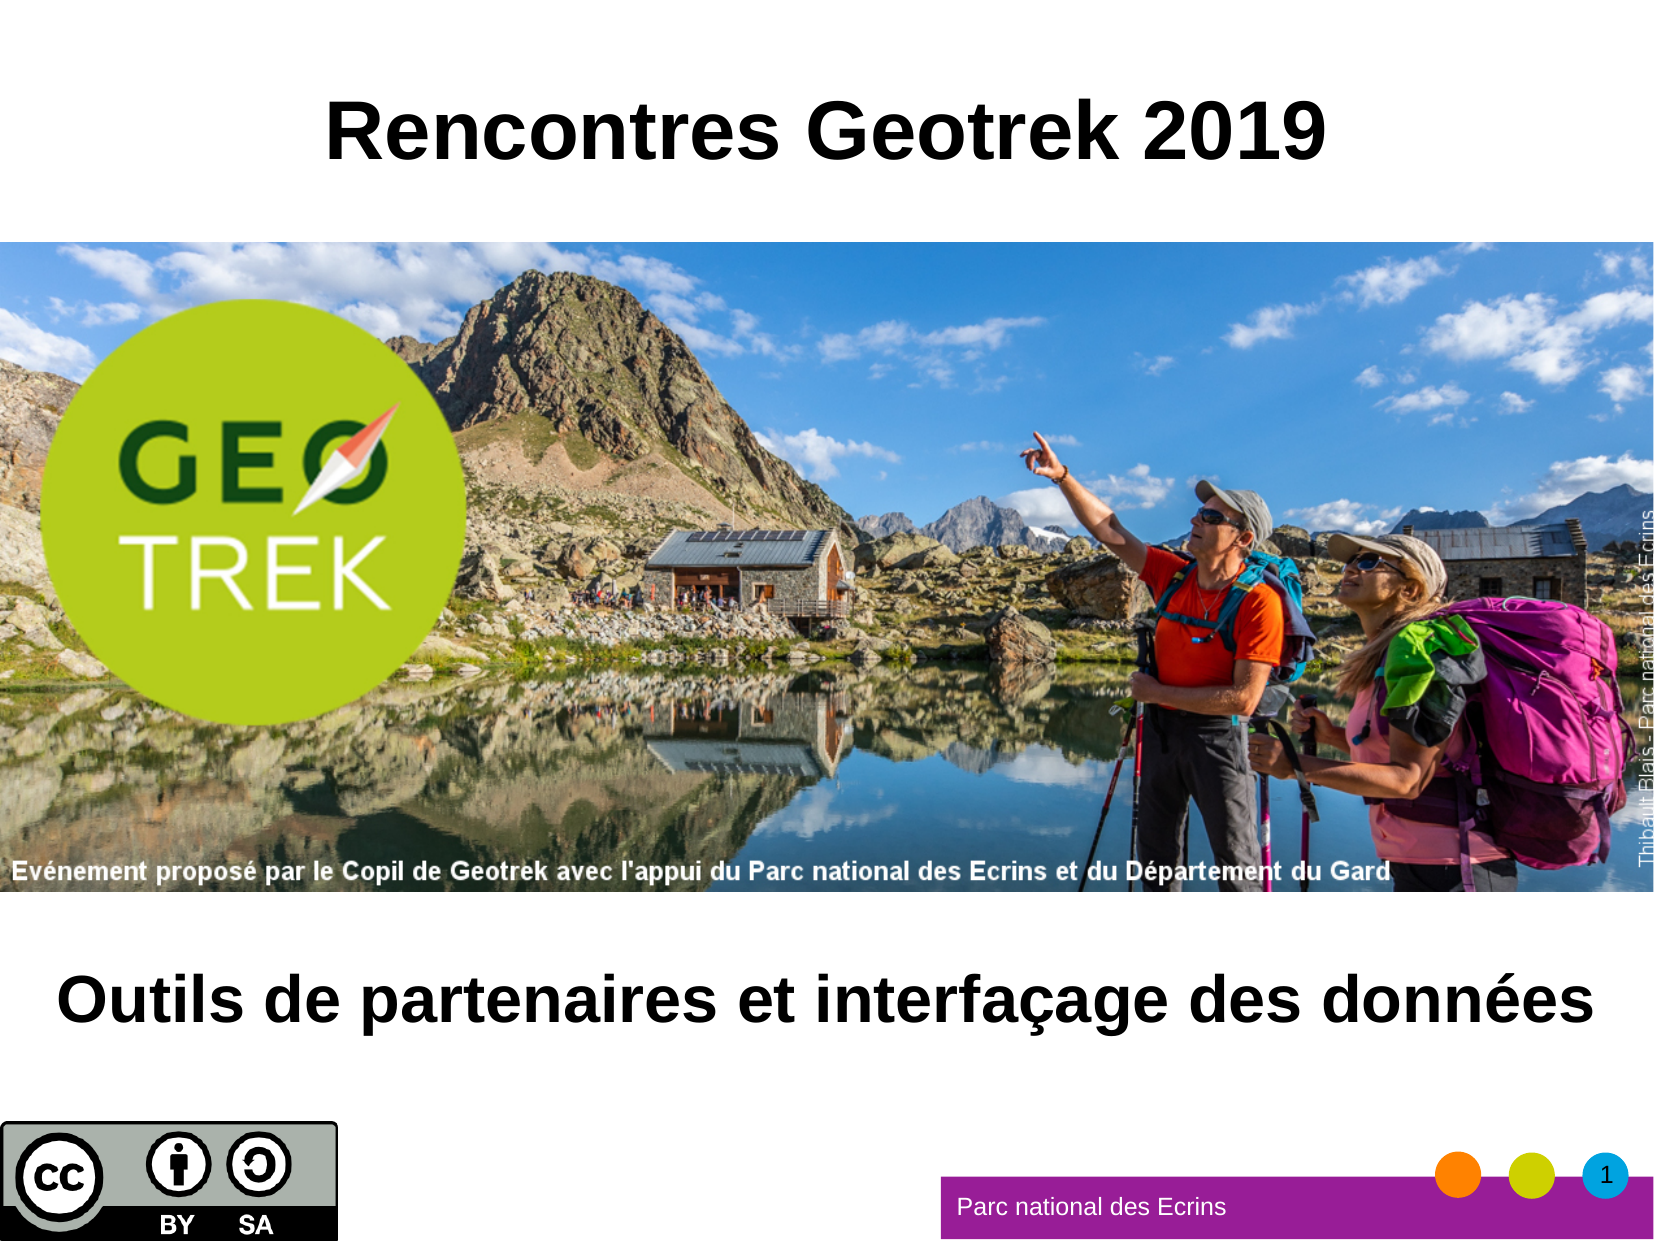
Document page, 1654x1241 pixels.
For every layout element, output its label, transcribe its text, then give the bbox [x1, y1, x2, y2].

picture [0, 242, 1654, 892]
title Rencontres Geotrek 2019 [0, 0, 1654, 178]
picture [0, 1121, 338, 1241]
title Outils de partenaires et interfaçage des données [0, 944, 1654, 1093]
